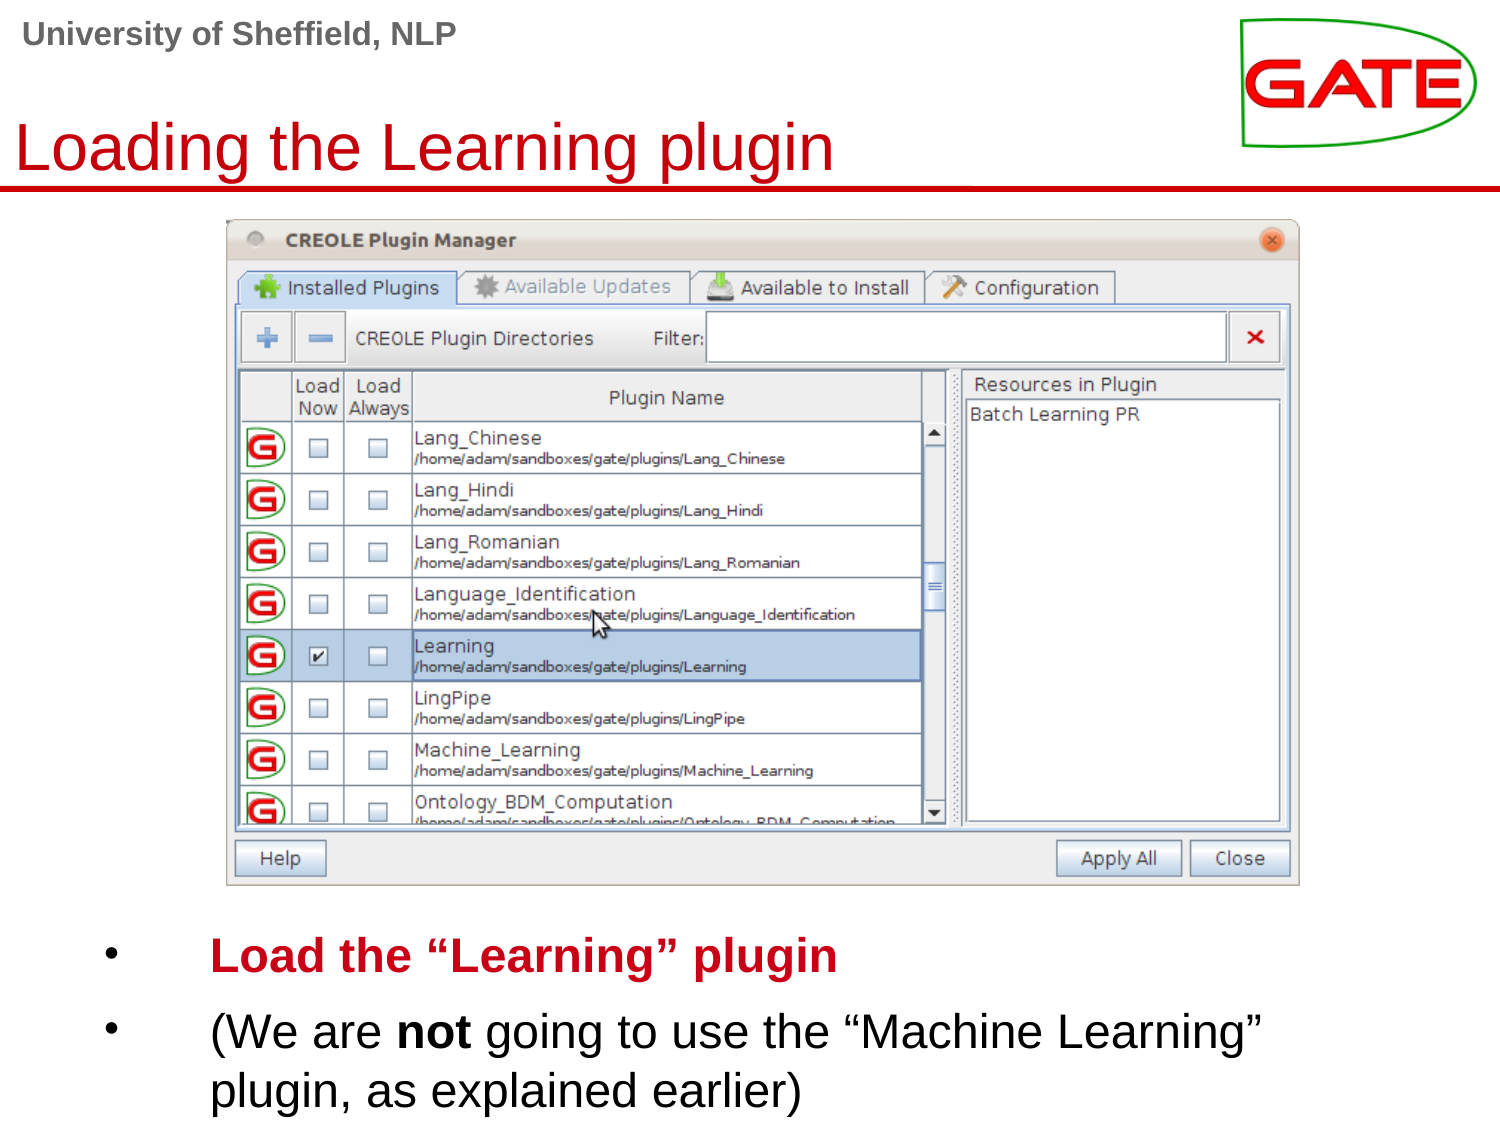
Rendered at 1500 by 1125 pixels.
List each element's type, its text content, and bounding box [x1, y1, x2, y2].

picture [226, 219, 1300, 886]
picture [1240, 18, 1477, 148]
title Loading the Learning plugin [0, 30, 1447, 262]
list Load the “Learning” plugin (We are not going to use the “Machine Learning” plugin, as explained earlier) [88, 915, 1426, 1125]
